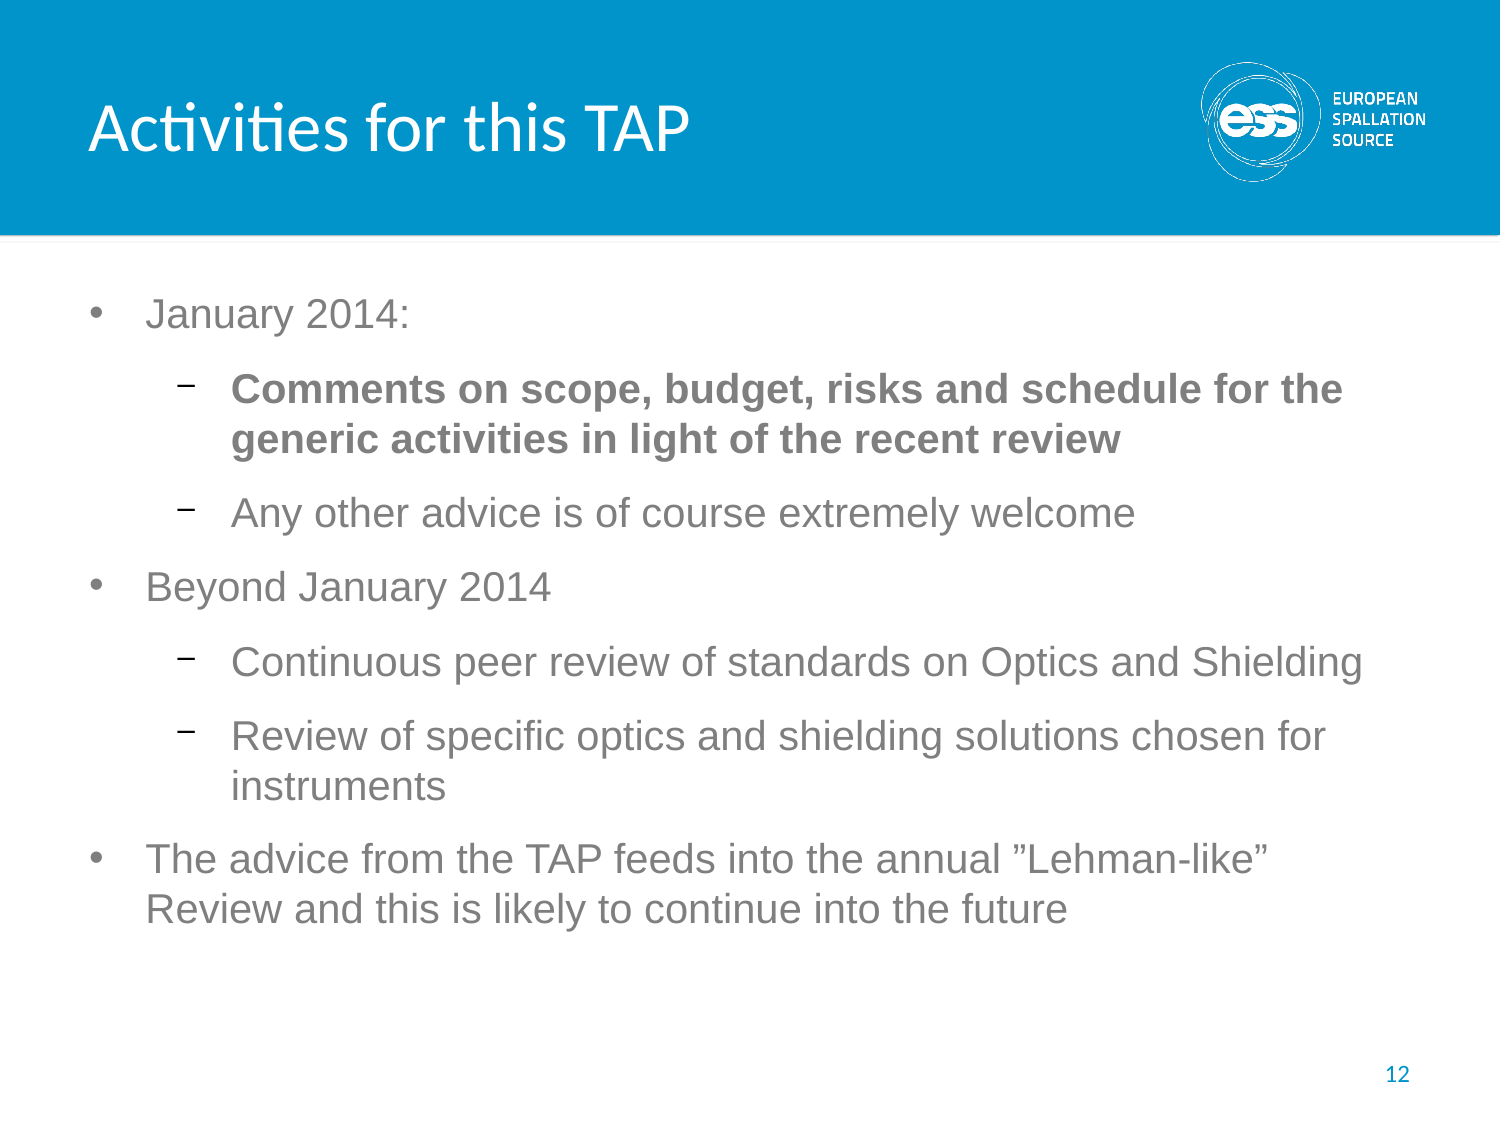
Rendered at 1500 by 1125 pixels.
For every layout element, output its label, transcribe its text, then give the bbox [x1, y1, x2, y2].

slide_number <number> [1074, 1042, 1425, 1103]
title Activities for this TAP [75, 73, 1425, 173]
list January 2014: Comments on scope, budget, risks and schedule for the generic activities in light of the recent review Any other advice is of course extremely welcome Beyond January 2014 Continuous peer review of standards on Optics and Shielding Review of specific optics and shielding solutions chosen for instruments The advice from the TAP feeds into the annual ”Lehman-like” Review and this is likely to continue into the future [75, 279, 1425, 1023]
